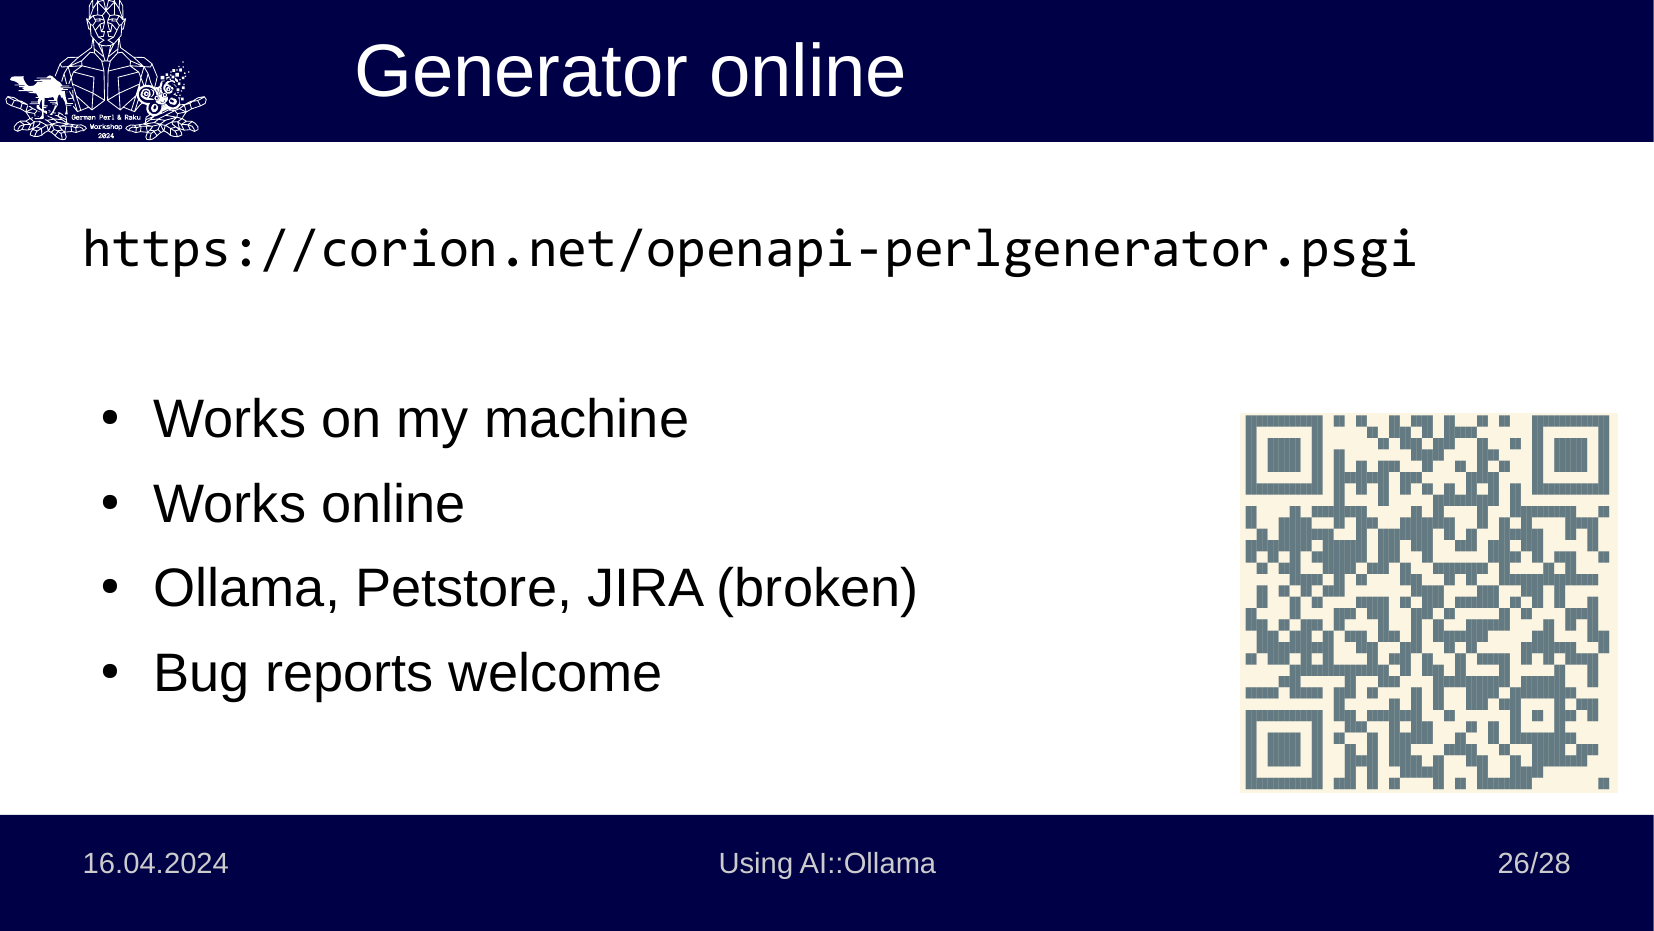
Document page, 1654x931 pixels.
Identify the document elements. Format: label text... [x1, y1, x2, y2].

title Generator online [354, 5, 1654, 136]
list https://corion.net/openapi-perlgenerator.psgi Works on my machine Works online Ollama, Petstore, JIRA (broken) Bug reports welcome [82, 141, 1571, 815]
picture [1240, 413, 1618, 793]
